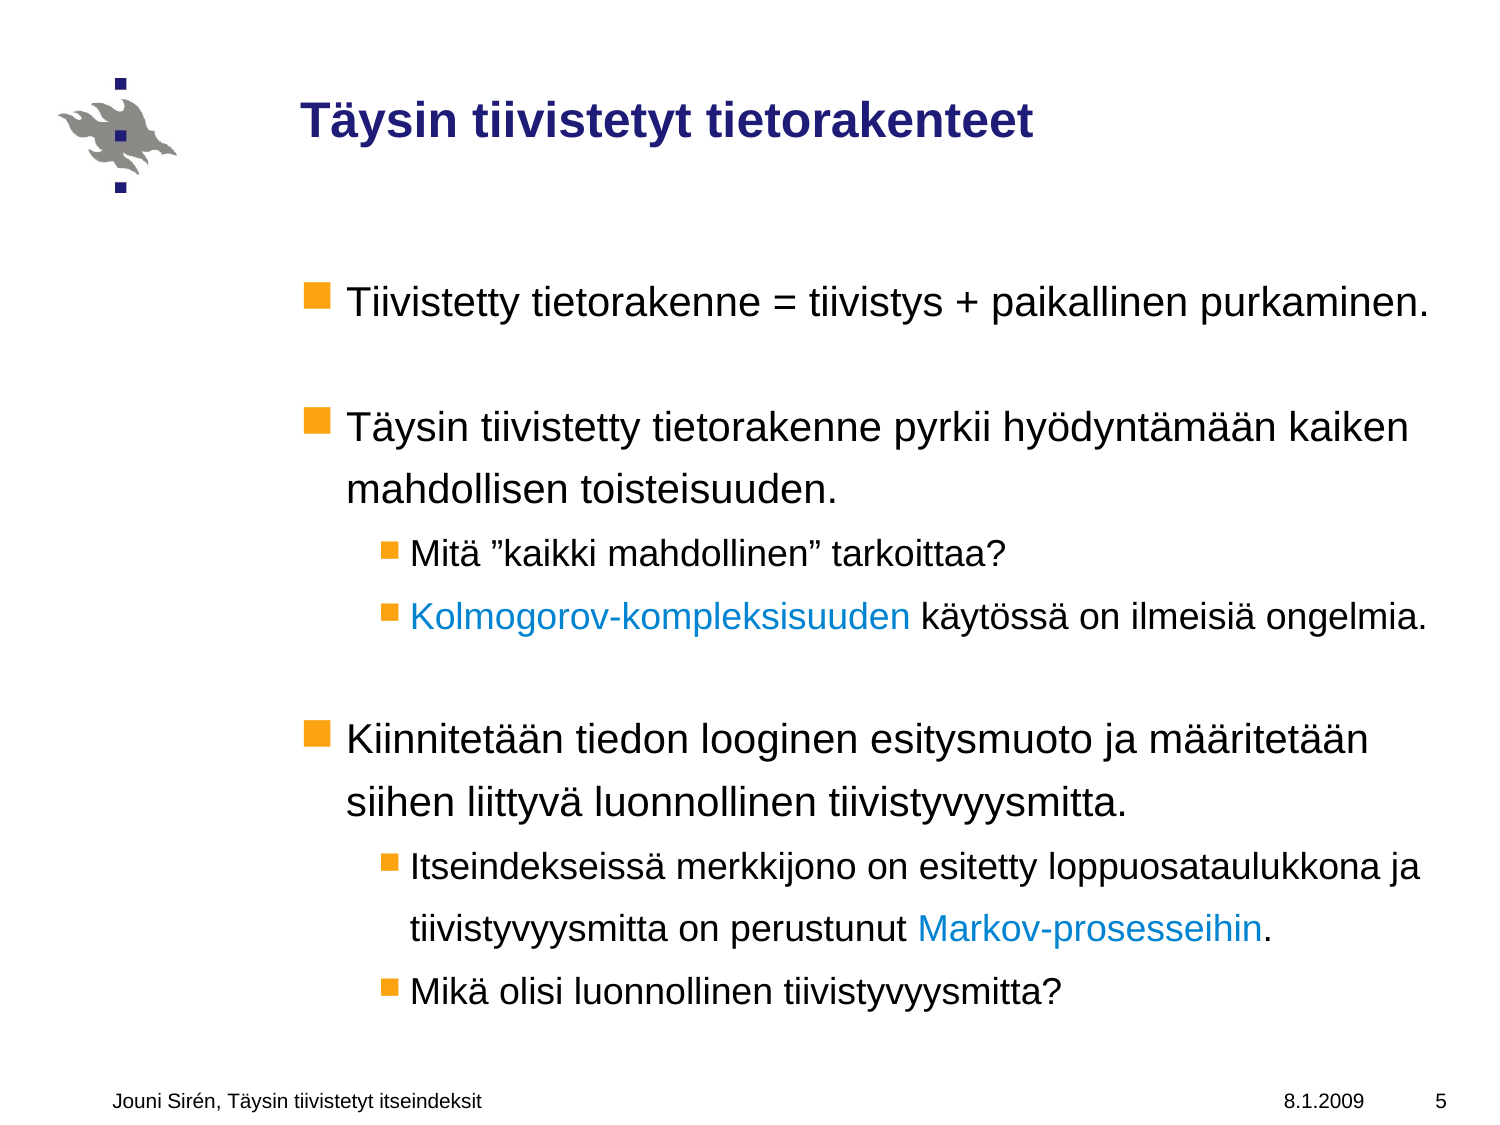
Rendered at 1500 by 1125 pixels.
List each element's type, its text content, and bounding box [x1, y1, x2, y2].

list Tiivistetty tietorakenne = tiivistys + paikallinen purkaminen. Täysin tiivistetty tietorakenne pyrkii hyödyntämään kaiken mahdollisen toisteisuuden. Mitä ”kaikki mahdollinen” tarkoittaa? Kolmogorov-kompleksisuuden käytössä on ilmeisiä ongelmia. Kiinnitetään tiedon looginen esitysmuoto ja määritetään siihen liittyvä luonnollinen tiivistyvyysmitta. Itseindekseissä merkkijono on esitetty loppuosataulukkona ja tiivistyvyysmitta on perustunut Markov-prosesseihin. Mikä olisi luonnollinen tiivistyvyysmitta? [299, 262, 1450, 1061]
picture [57, 78, 177, 193]
title Täysin tiivistetyt tietorakenteet [299, 32, 1450, 201]
